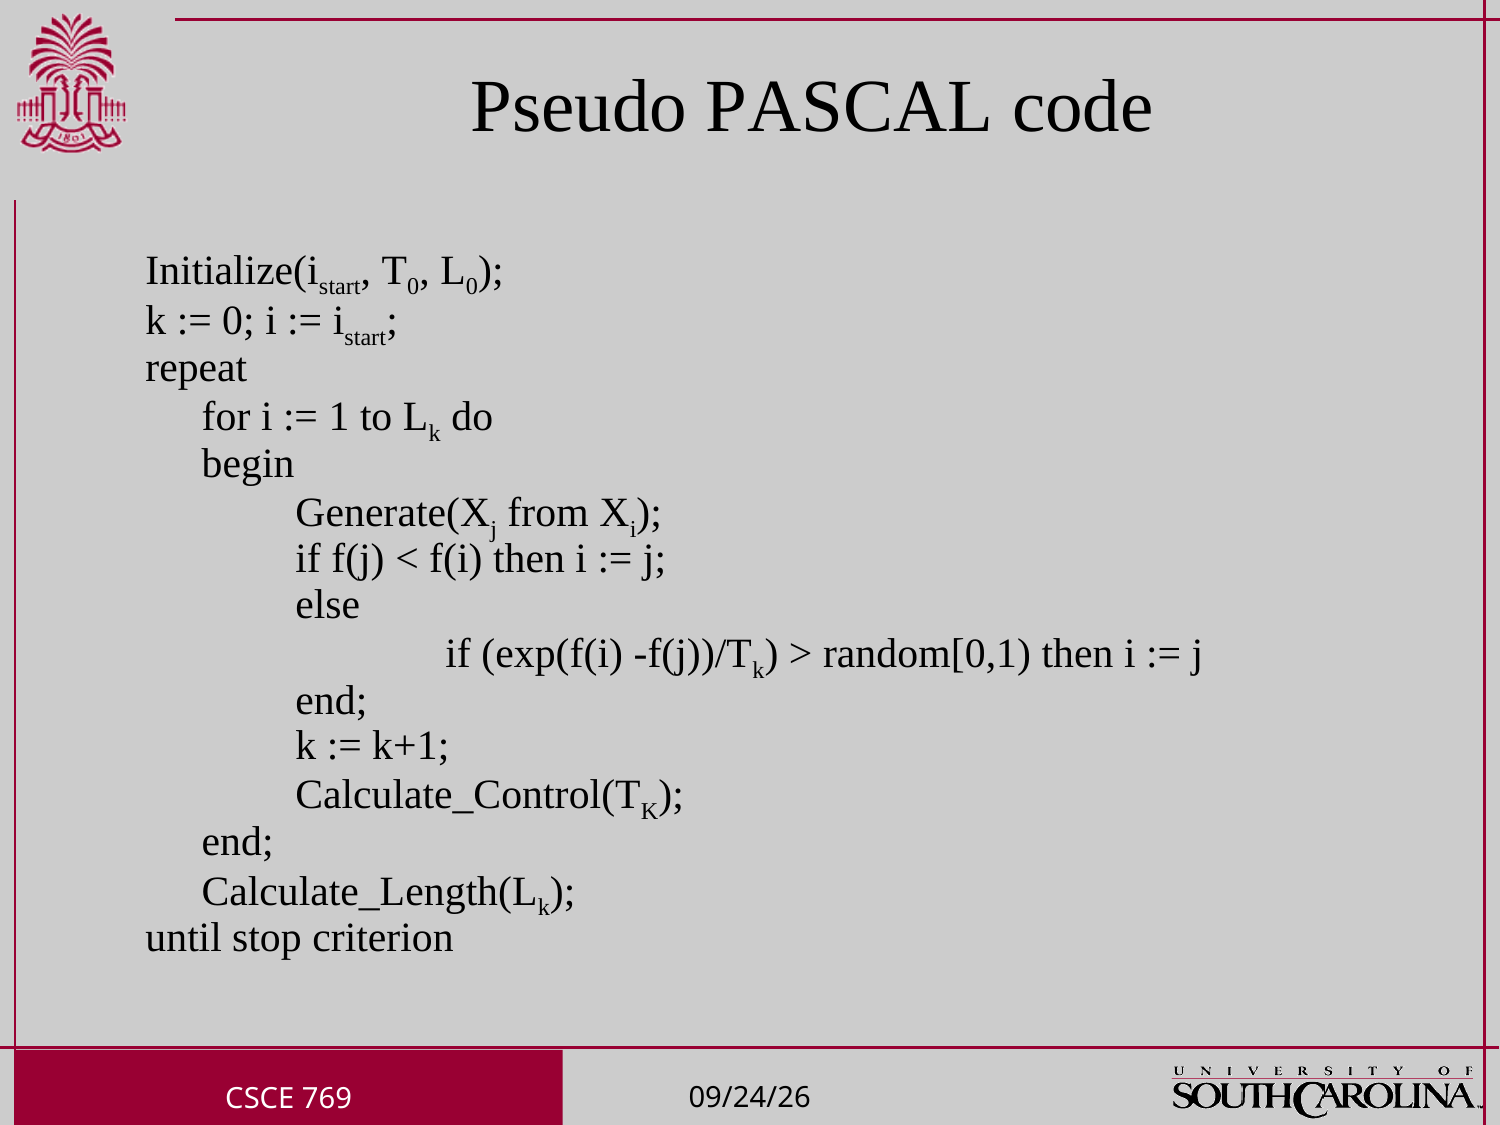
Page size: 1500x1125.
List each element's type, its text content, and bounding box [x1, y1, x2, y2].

title Pseudo PASCAL code [174, 17, 1450, 196]
list Initialize(istart, T0, L0); k := 0; i := istart; repeat for i := 1 to Lk do begin Generate(Xj from Xi); if f(j) < f(i) then i := j; else if (exp(f(i) -f(j))/Tk) > random[0,1) then i := j end; k := k+1; Calculate_Control(TK); end; Calculate_Length(Lk); until stop criterion [130, 242, 1406, 993]
picture [12, 12, 131, 155]
picture [1162, 1049, 1483, 1125]
